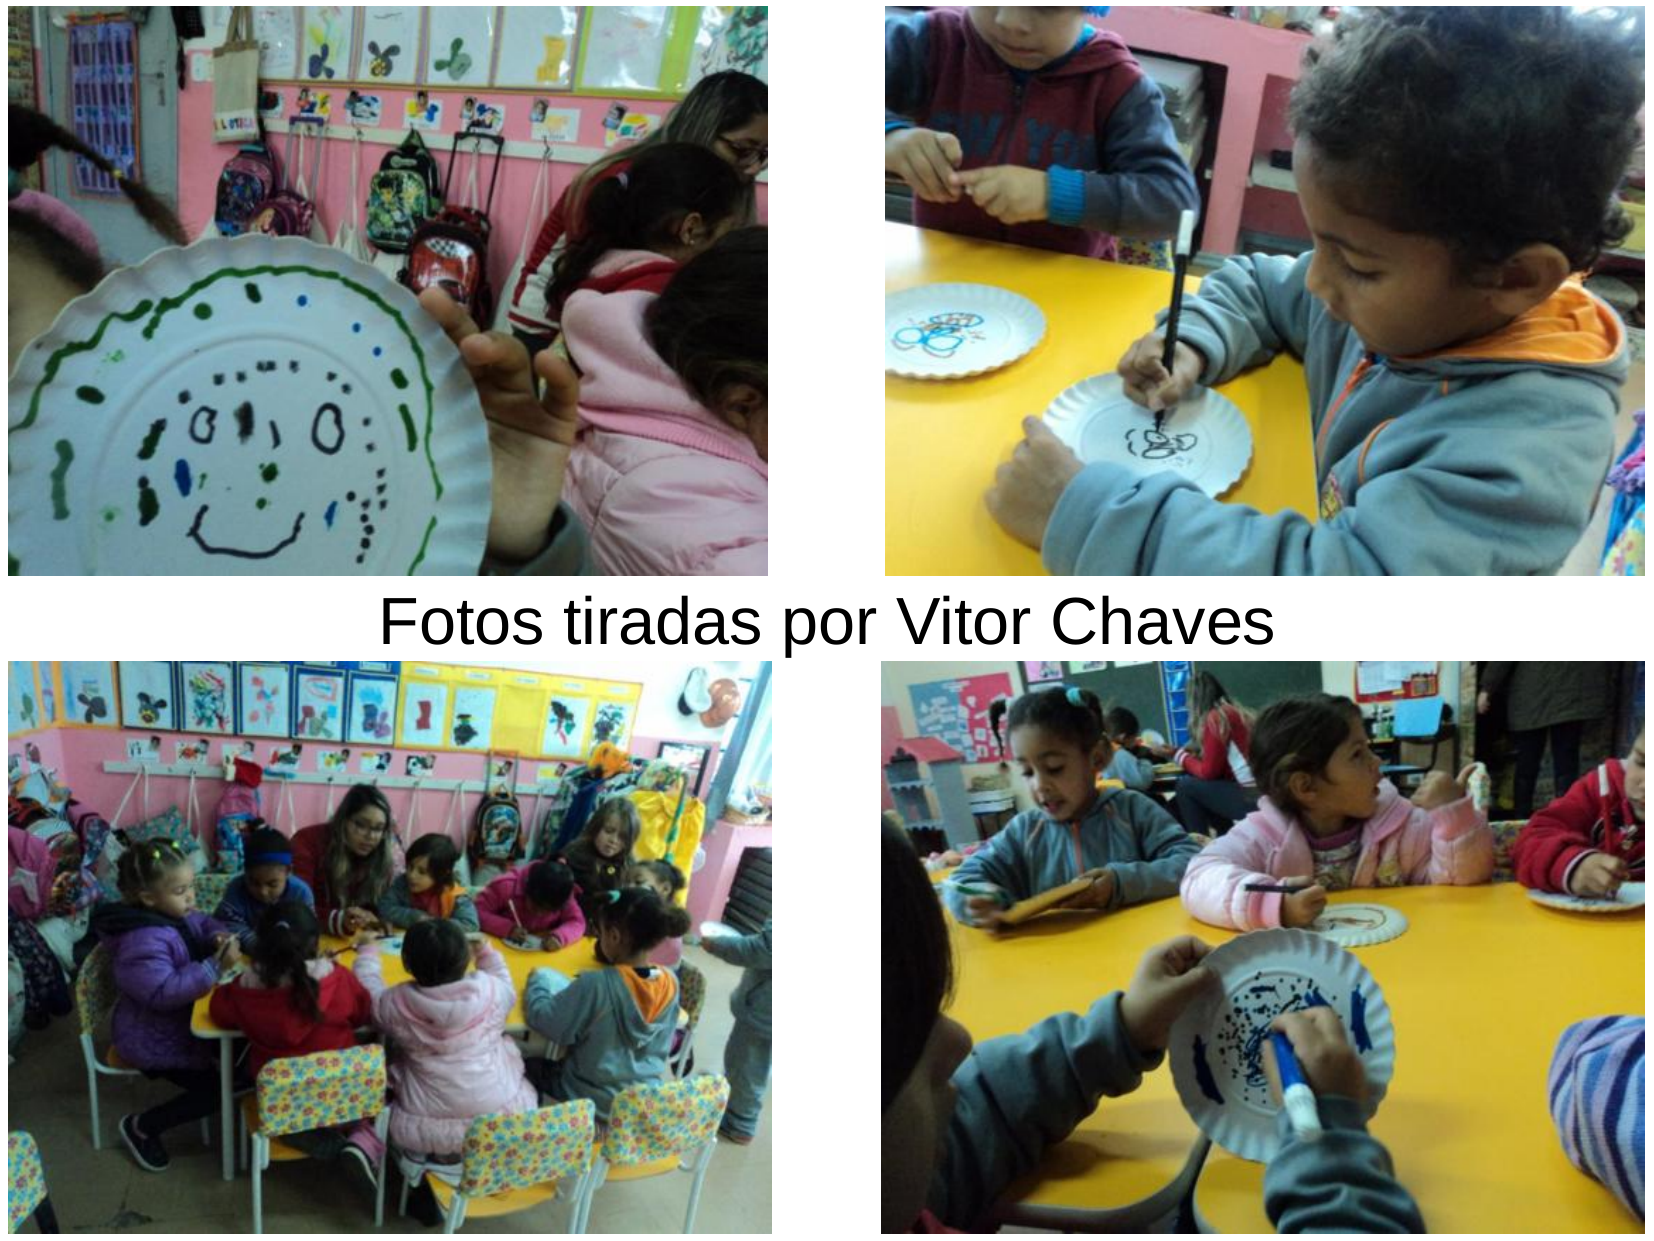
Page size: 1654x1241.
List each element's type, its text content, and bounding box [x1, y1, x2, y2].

picture [881, 661, 1645, 1234]
text_box Fotos tiradas por Vitor Chaves [83, 509, 1573, 734]
picture [885, 6, 1645, 576]
picture [8, 6, 768, 576]
picture [8, 661, 772, 1234]
